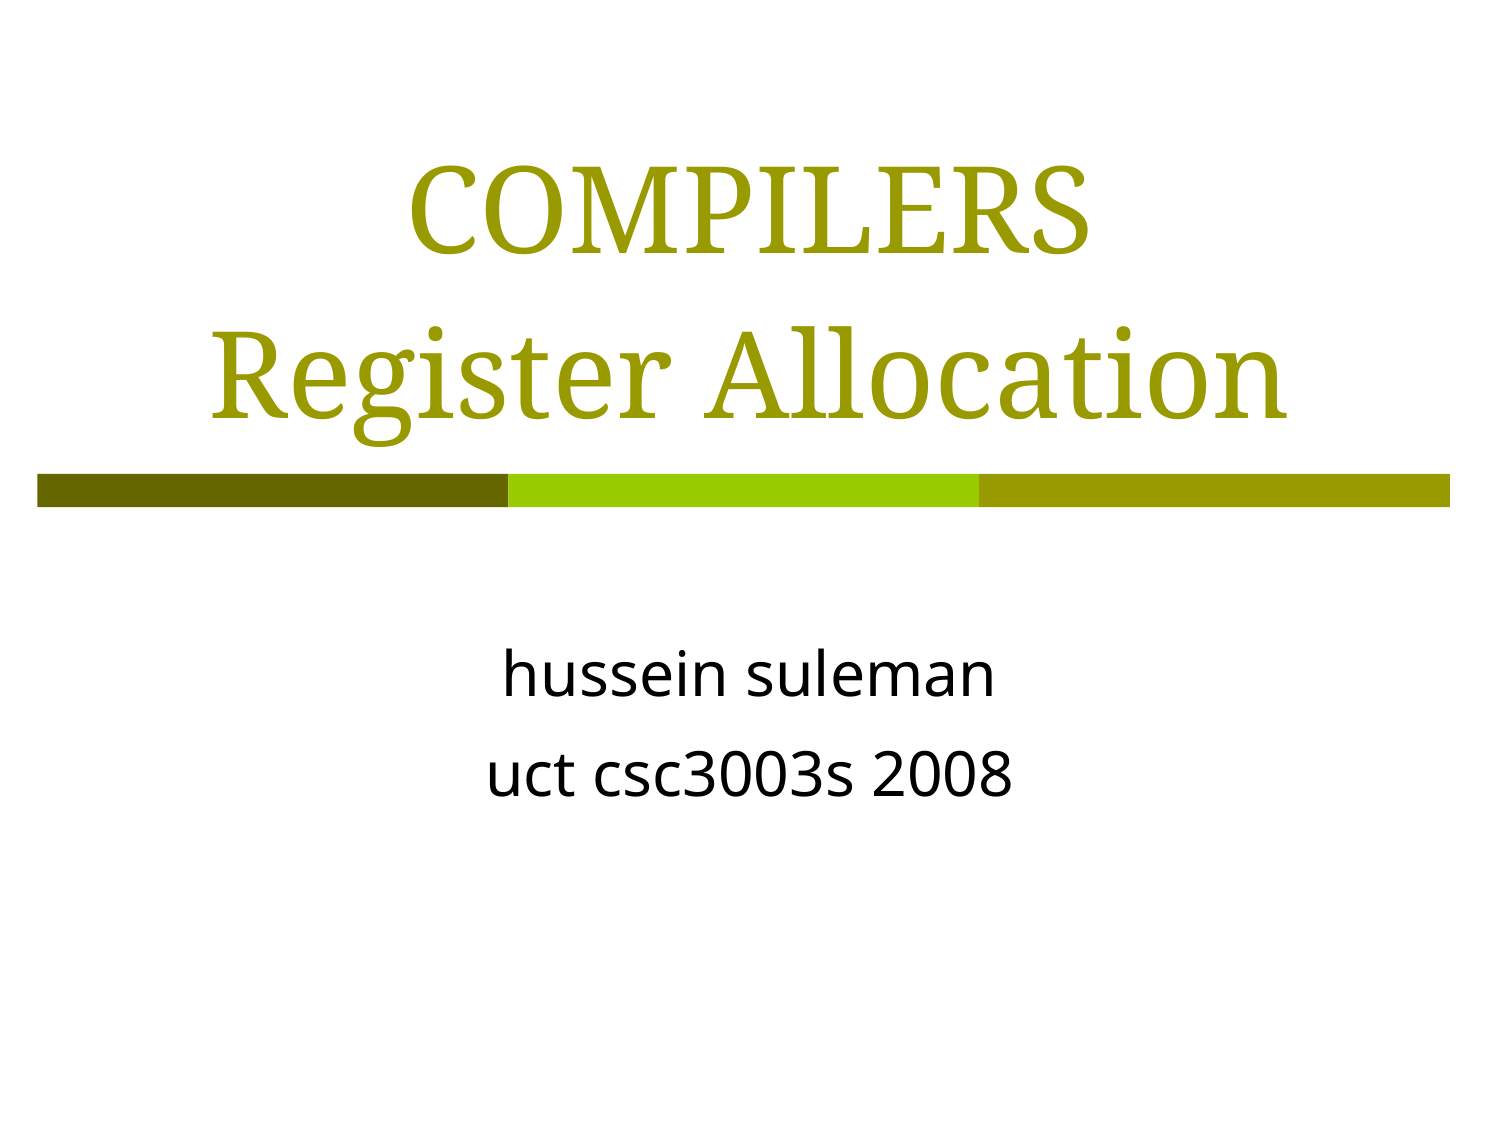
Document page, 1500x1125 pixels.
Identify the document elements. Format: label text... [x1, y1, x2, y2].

subtitle hussein suleman uct csc3003s 2008 [225, 621, 1276, 899]
title COMPILERS Register Allocation [112, 112, 1388, 462]
